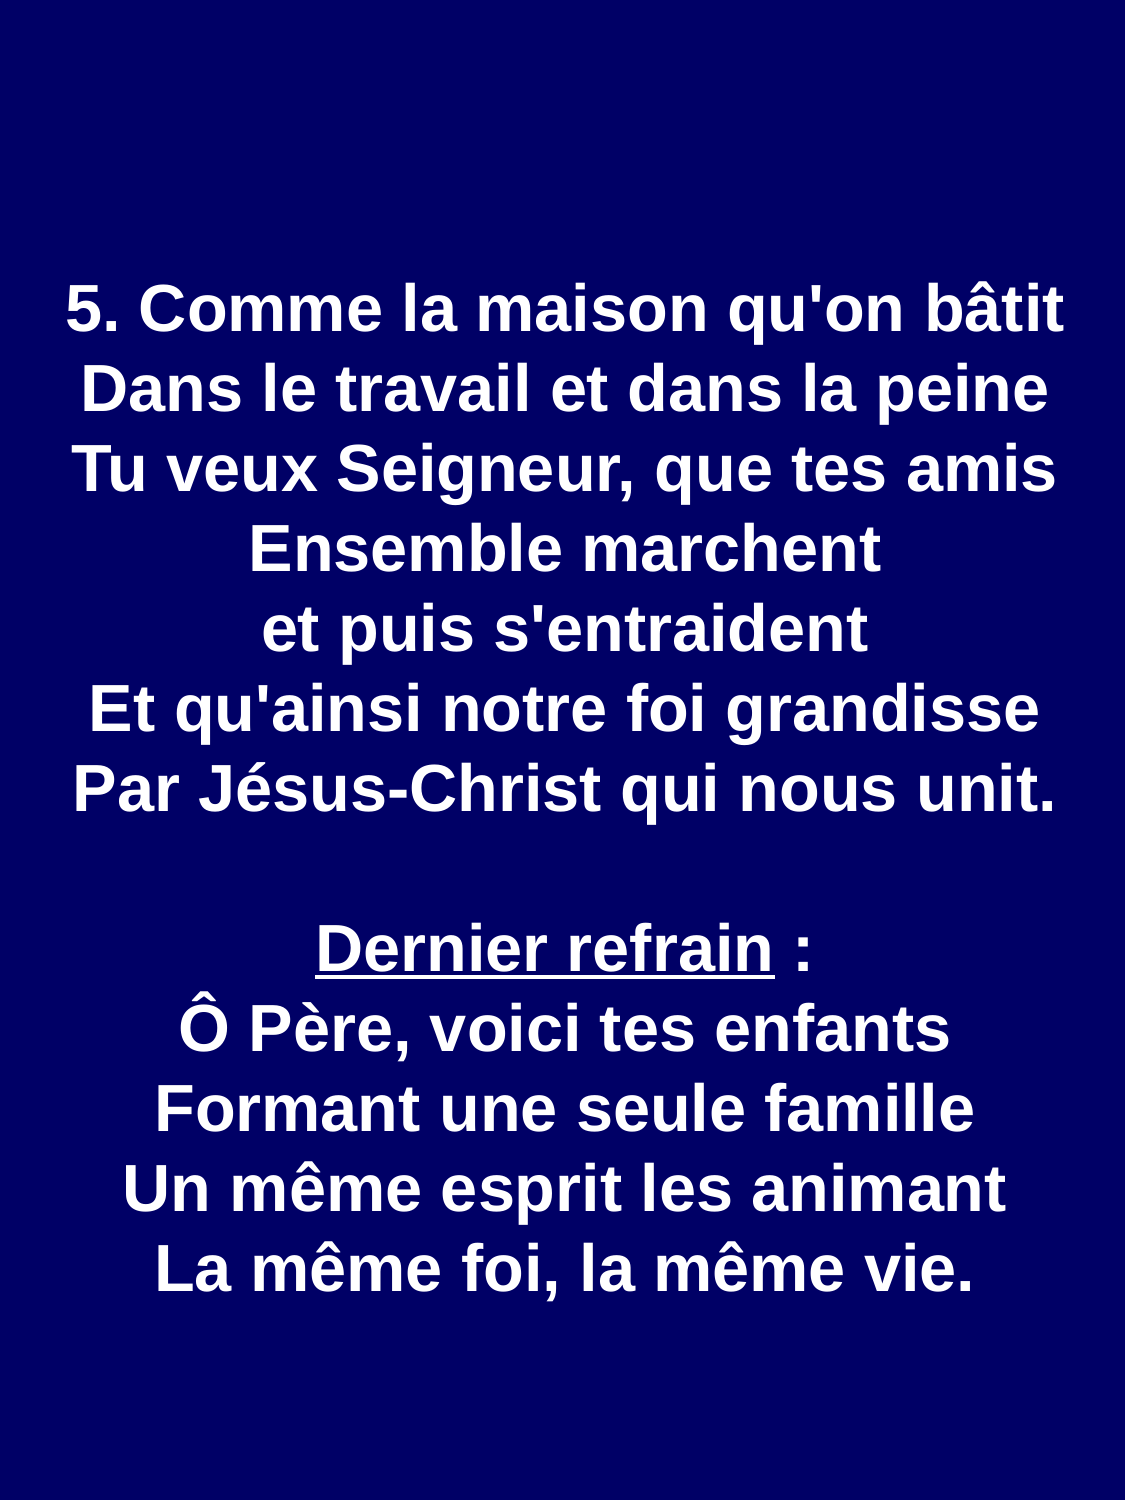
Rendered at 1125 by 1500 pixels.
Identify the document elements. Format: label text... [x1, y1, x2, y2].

text_box 5. Comme la maison qu'on bâtit Dans le travail et dans la peine Tu veux Seigneur, que tes amis Ensemble marchent et puis s'entraident Et qu'ainsi notre foi grandisse Par Jésus-Christ qui nous unit. Dernier refrain : Ô Père, voici tes enfants Formant une seule famille Un même esprit les animant La même foi, la même vie. [5, 257, 1125, 1372]
